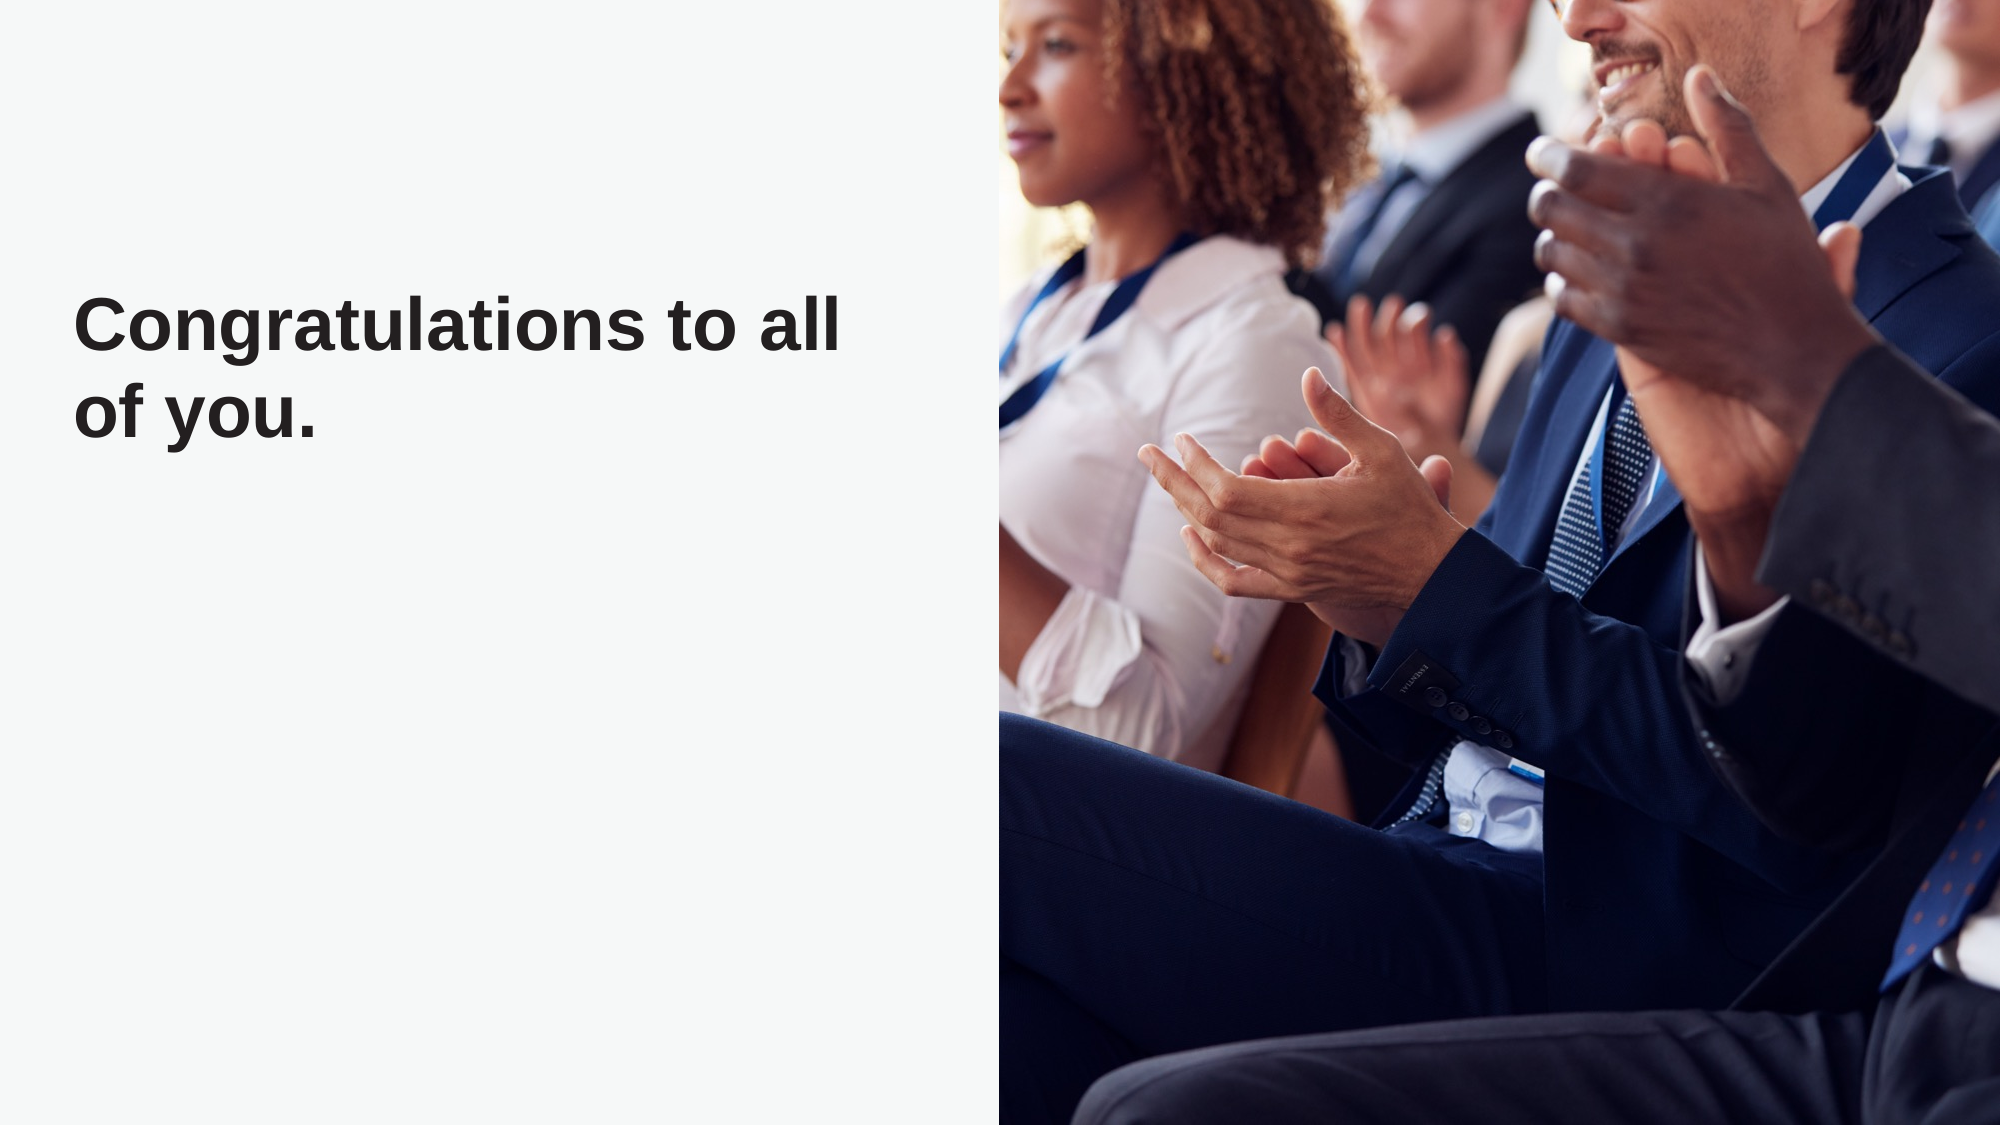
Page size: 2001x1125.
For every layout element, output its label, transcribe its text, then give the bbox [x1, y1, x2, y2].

picture [999, 0, 2000, 1125]
title Congratulations to all of you. [58, 270, 864, 784]
